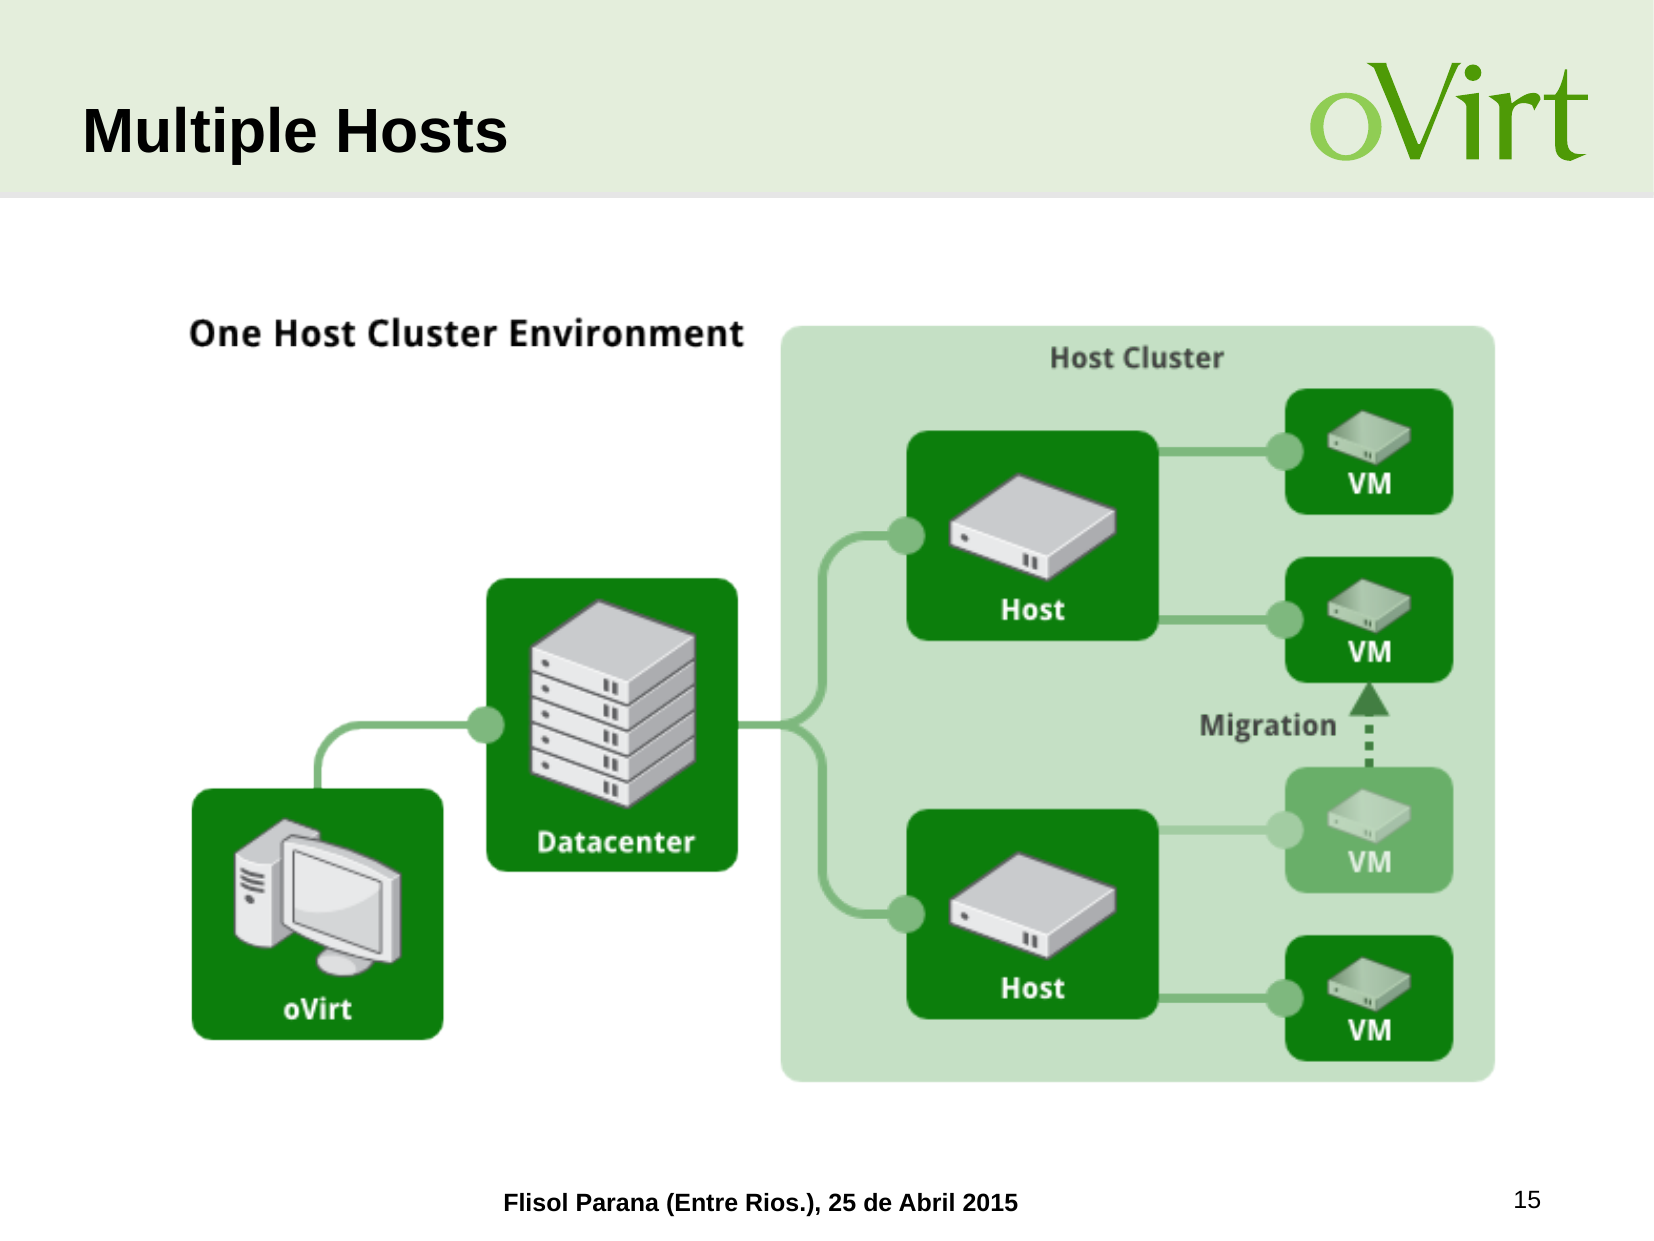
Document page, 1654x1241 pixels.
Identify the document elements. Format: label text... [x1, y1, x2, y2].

title Multiple Hosts [82, 37, 1571, 226]
picture [150, 284, 1538, 1126]
